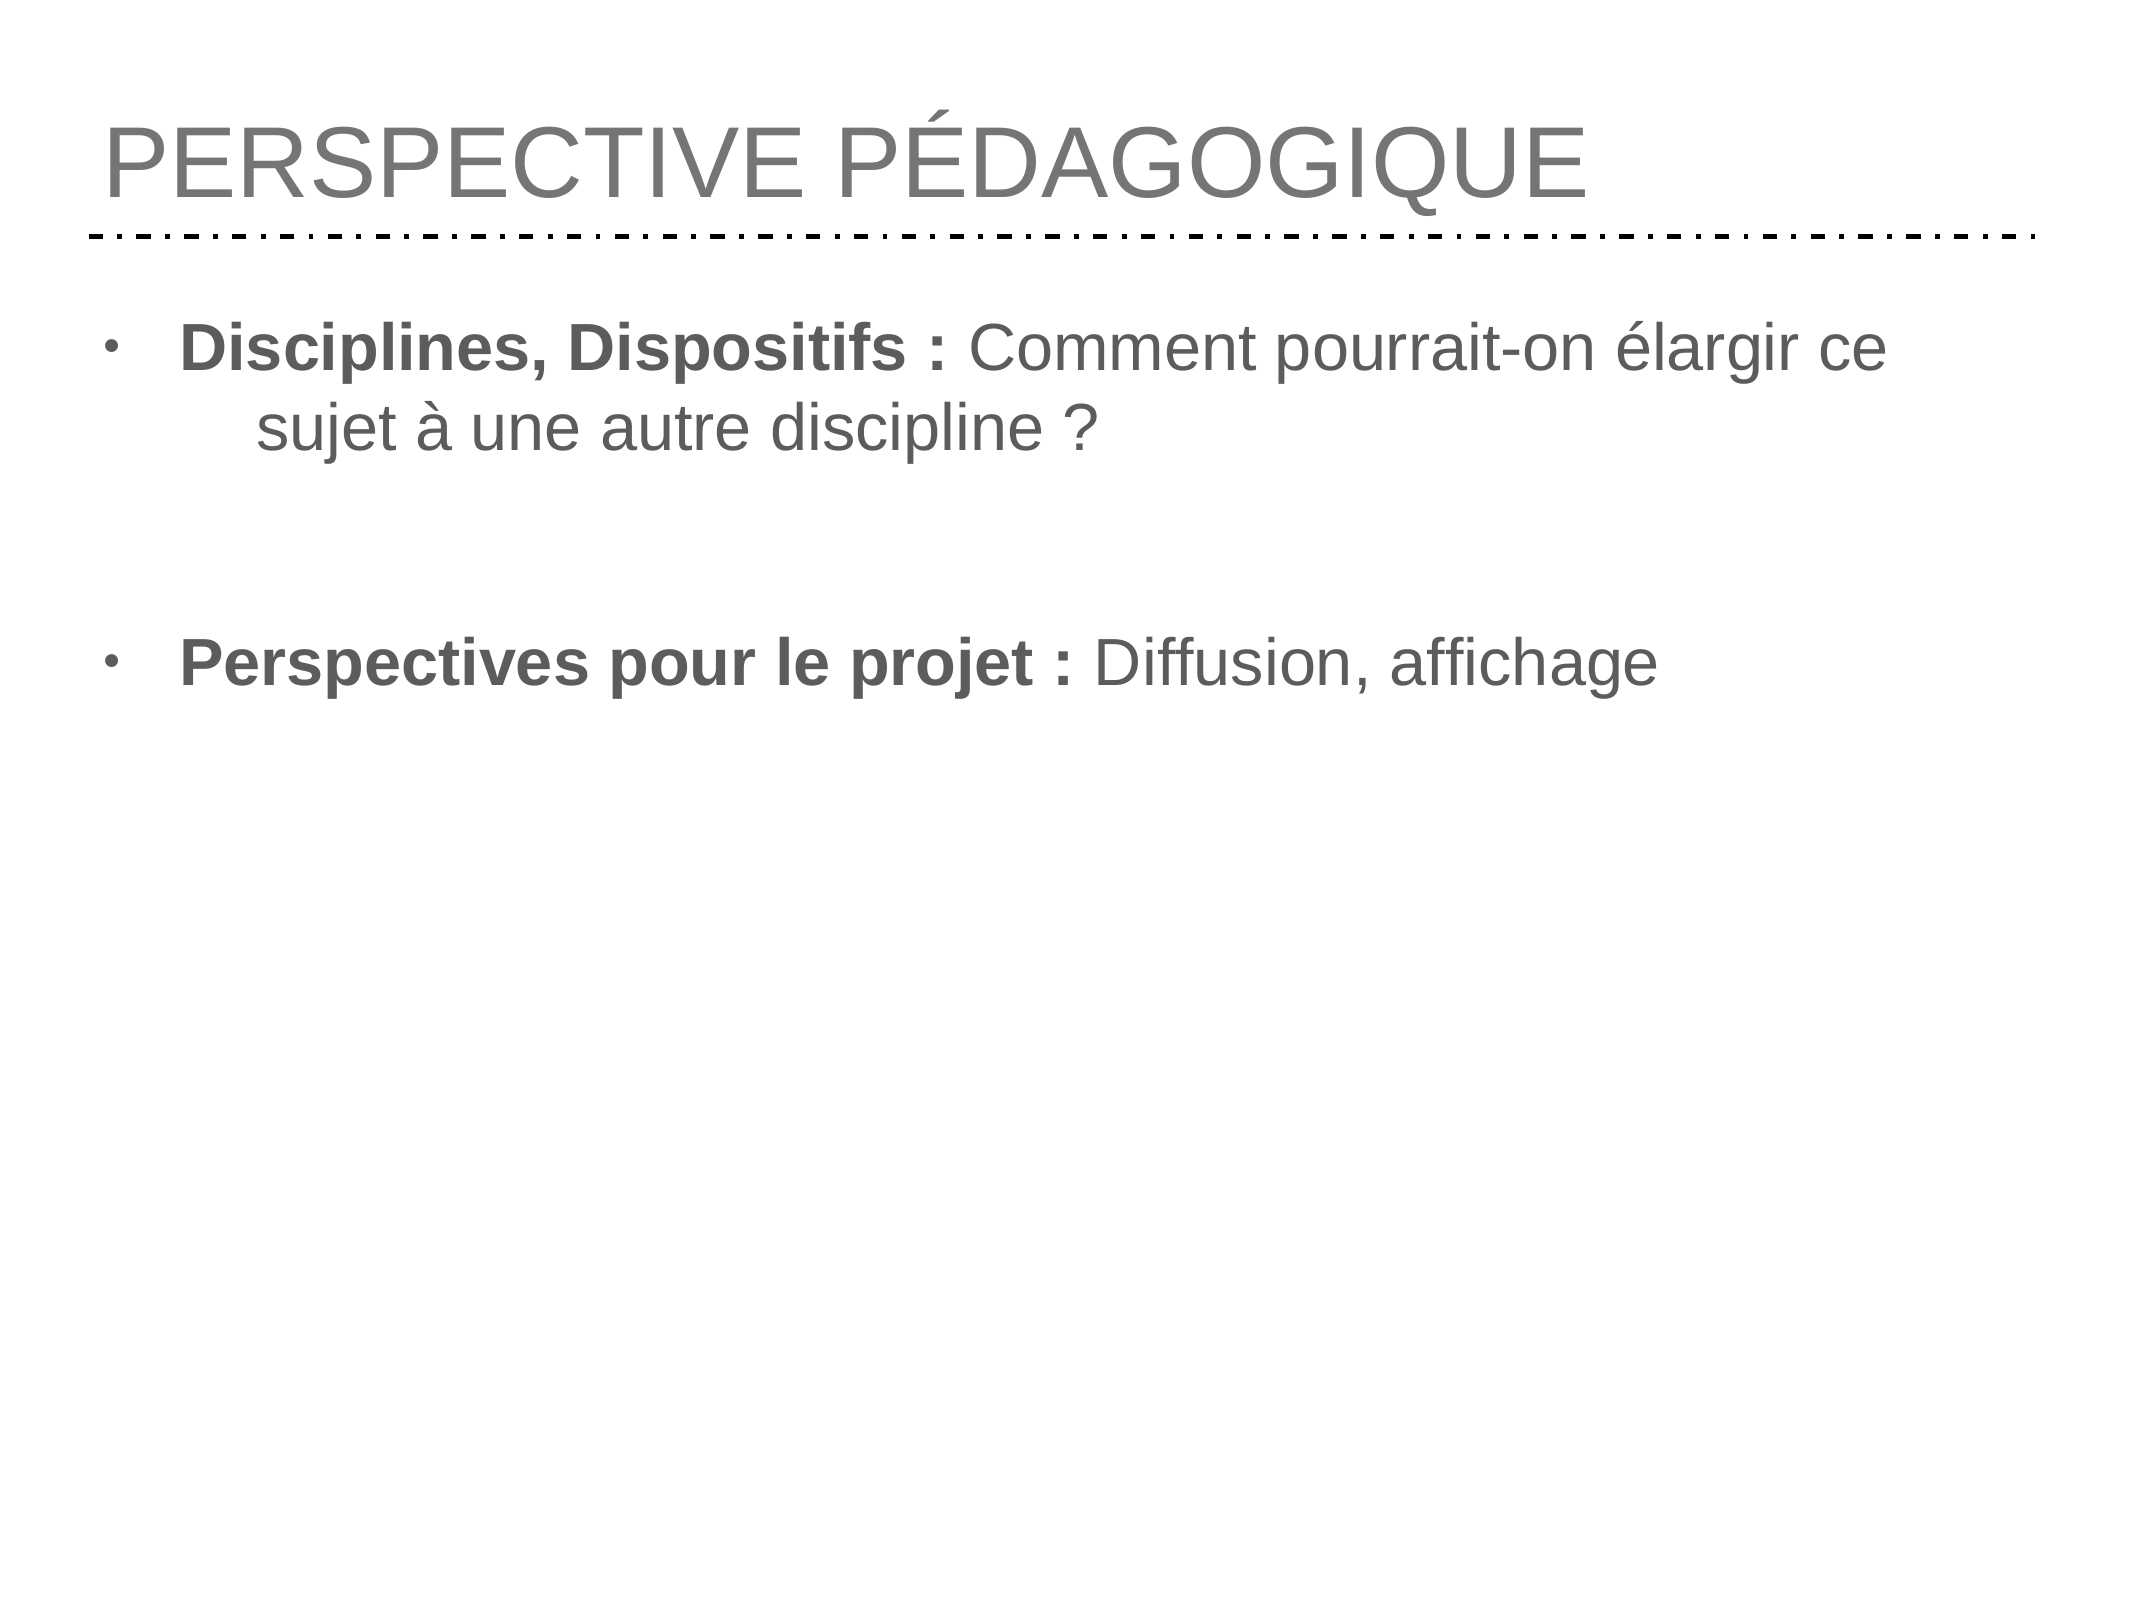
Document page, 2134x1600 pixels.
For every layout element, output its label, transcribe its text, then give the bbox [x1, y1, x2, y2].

text_box Disciplines, Dispositifs : Comment pourrait-on élargir ce sujet à une autre discipline ? Perspectives pour le projet : Diffusion, affichage [94, 296, 2039, 1481]
text_box PERSPECTIVE PÉDAGOGIQUE [94, 88, 2039, 207]
text_box PERSPECTIVE PÉDAGOGIQUE [1385, 134, 1435, 190]
